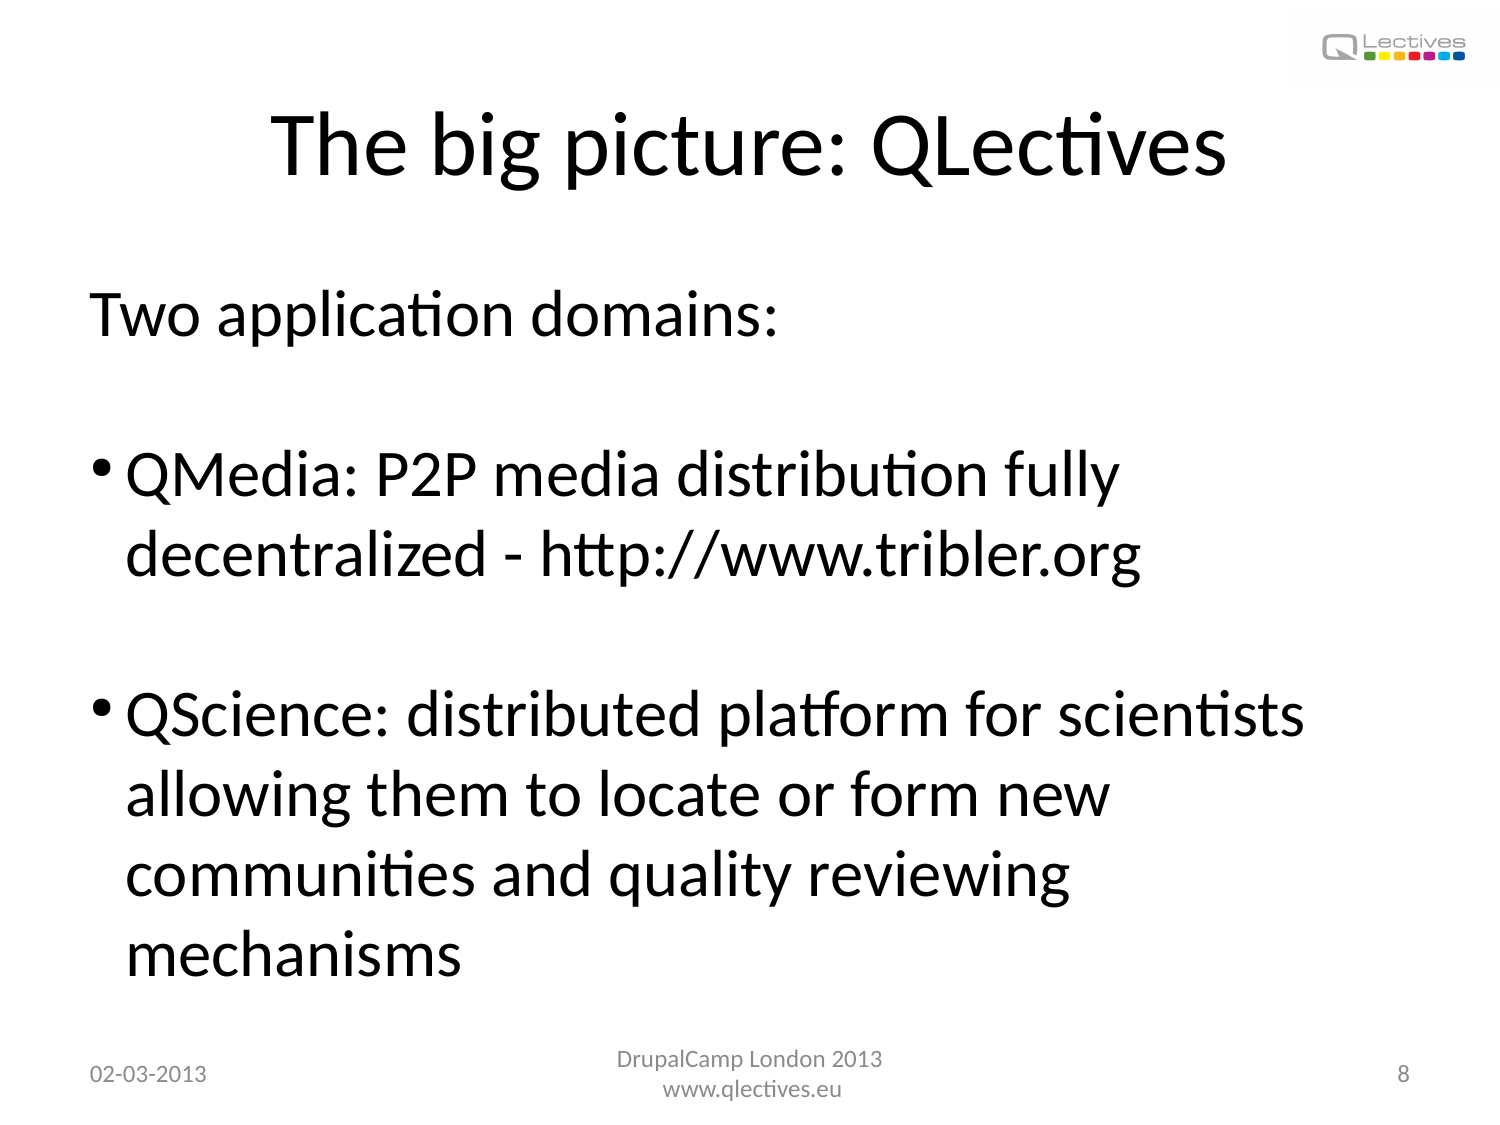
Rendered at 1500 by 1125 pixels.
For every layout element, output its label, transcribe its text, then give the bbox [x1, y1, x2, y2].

text_box 02-03-2013 [74, 1042, 425, 1103]
picture [1288, 9, 1500, 90]
text_box DrupalCamp London 2013 www.qlectives.eu [512, 1042, 988, 1103]
text_box <number> [1074, 1042, 1425, 1103]
text_box The big picture: QLectives [75, 45, 1425, 233]
text_box Two application domains: QMedia: P2P media distribution fully decentralized - http://www.tribler.org QScience: distributed platform for scientists allowing them to locate or form new communities and quality reviewing mechanisms [75, 262, 1425, 1005]
